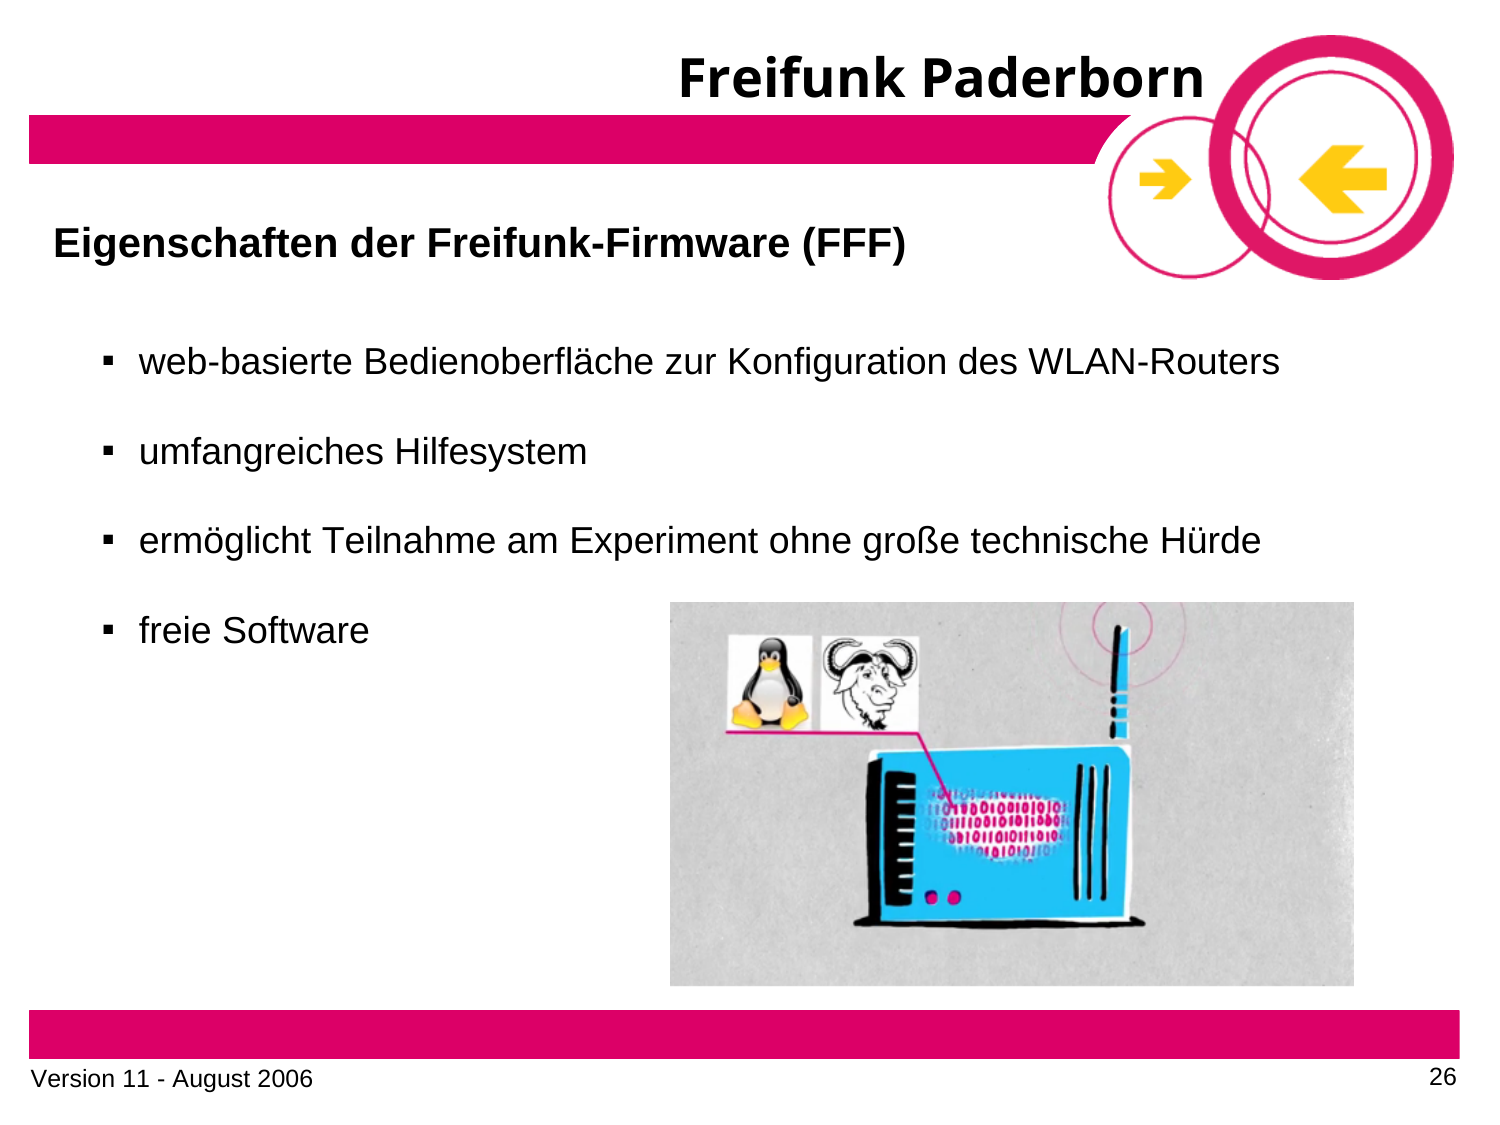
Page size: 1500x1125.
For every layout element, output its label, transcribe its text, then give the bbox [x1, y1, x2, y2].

text_box web-basierte Bedienoberfläche zur Konfiguration des WLAN-Routers umfangreiches Hilfesystem ermöglicht Teilnahme am Experiment ohne große technische Hürde freie Software [68, 337, 1297, 976]
picture [1107, 35, 1454, 280]
picture [670, 602, 1354, 989]
text_box Eigenschaften der Freifunk-Firmware (FFF) [53, 216, 1046, 296]
